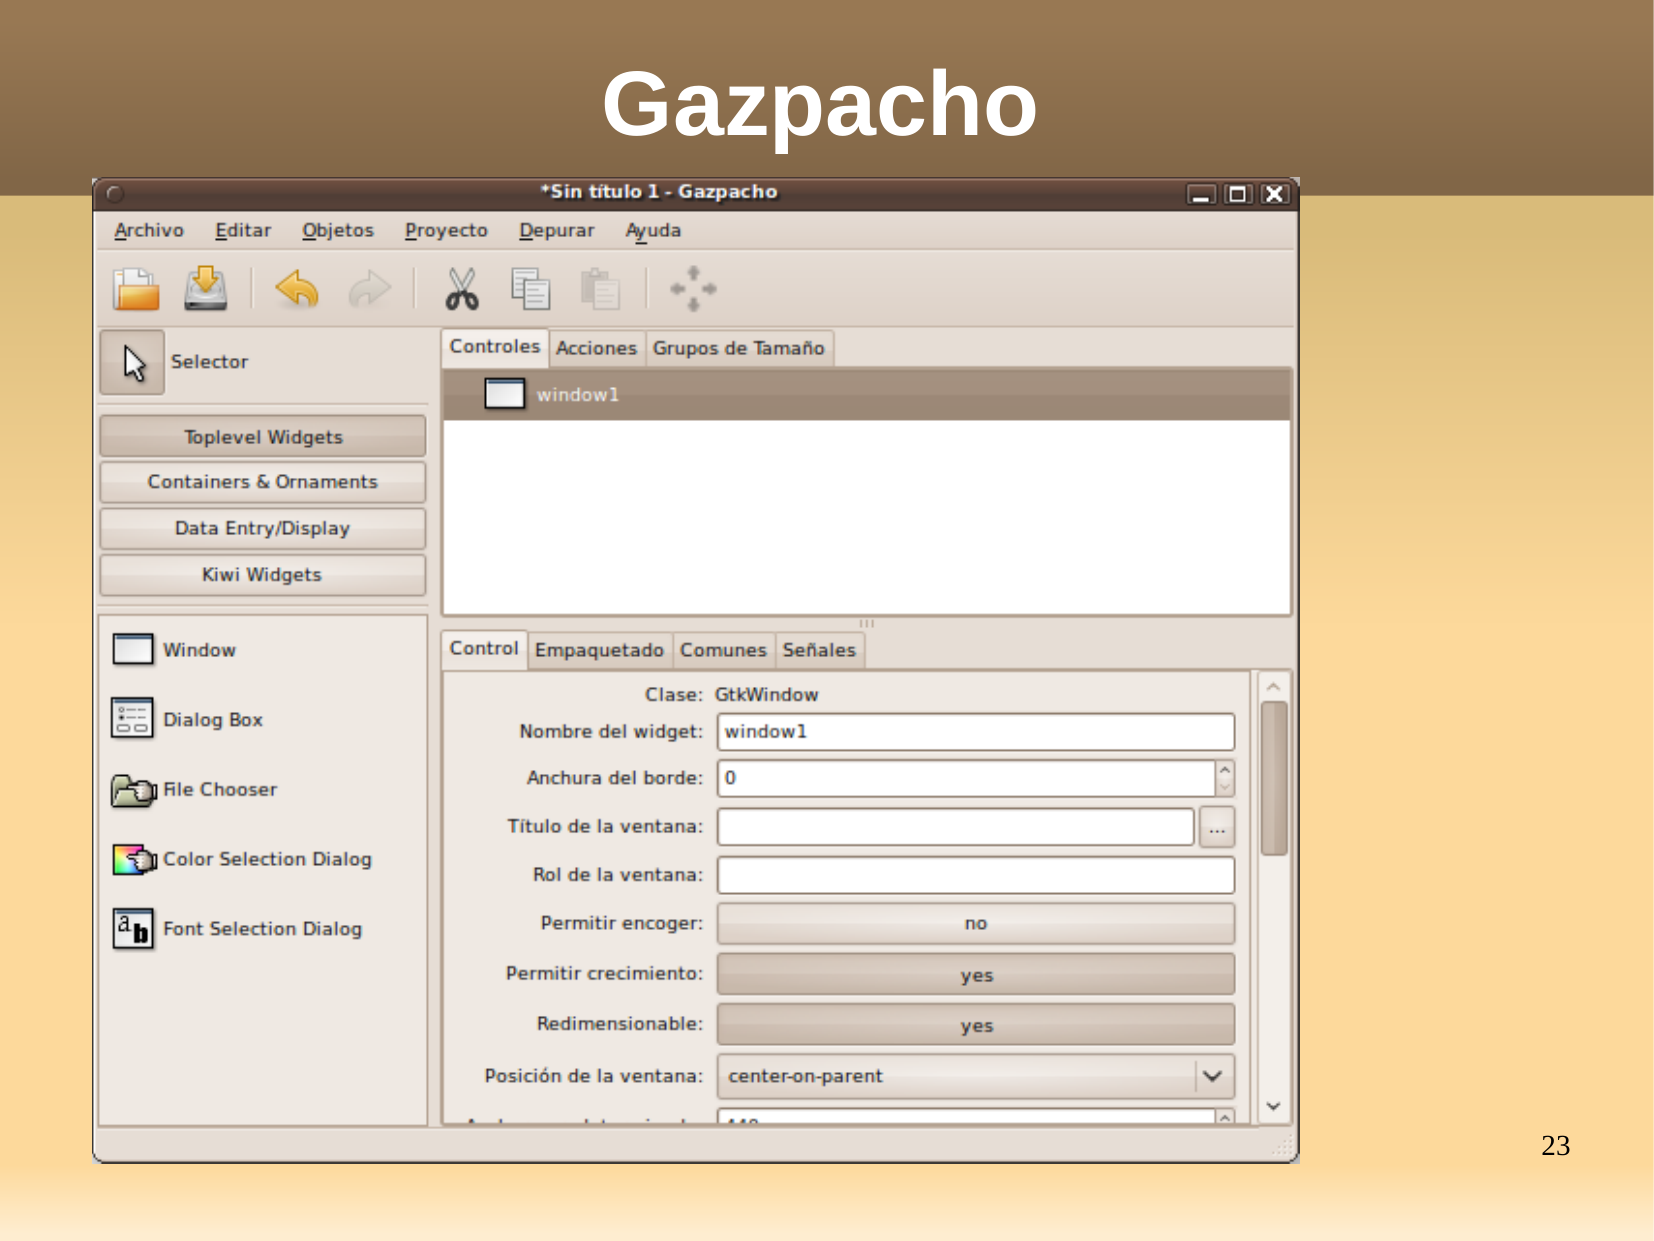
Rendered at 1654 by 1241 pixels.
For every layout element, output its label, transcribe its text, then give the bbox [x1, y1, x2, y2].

title Gazpacho [76, 7, 1565, 200]
picture [0, 0, 1654, 1241]
